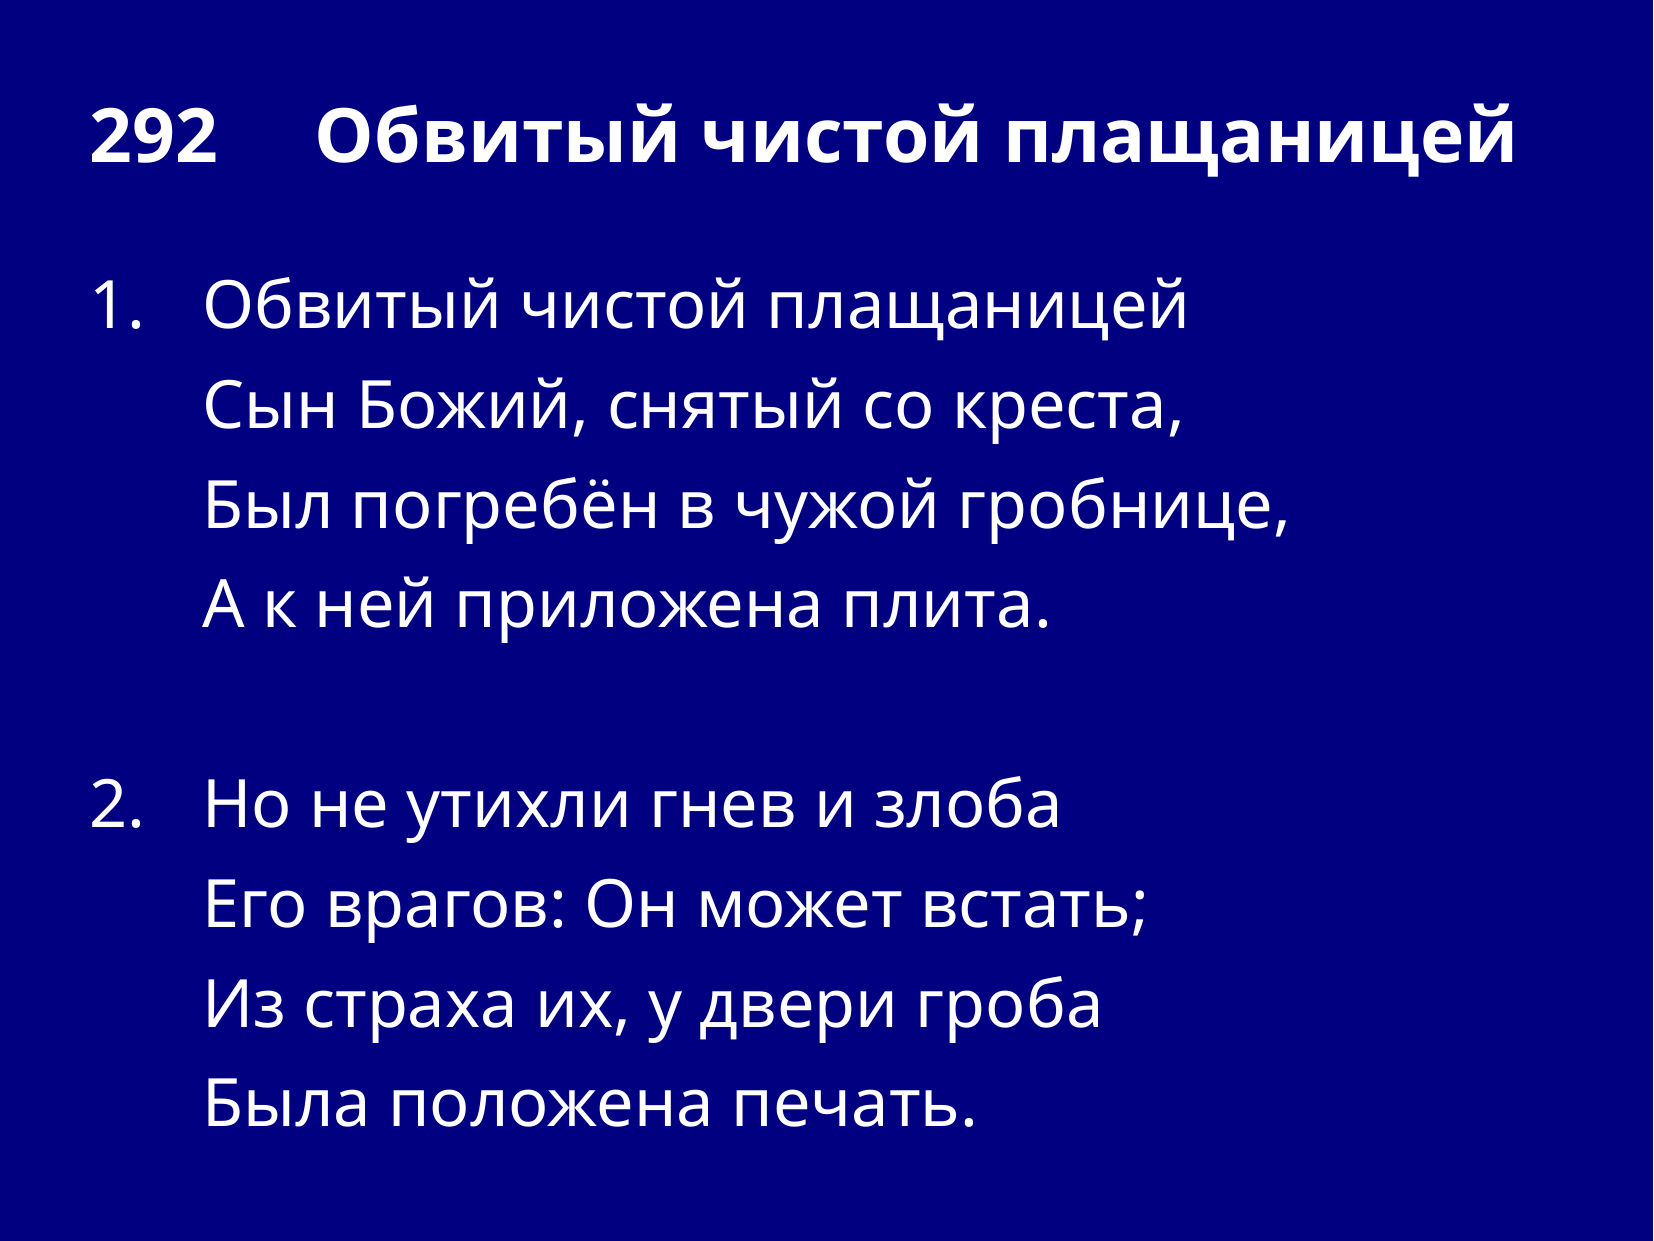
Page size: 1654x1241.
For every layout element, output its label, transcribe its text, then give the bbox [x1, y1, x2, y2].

text_box 292 Обвитый чистой плащаницей [75, 75, 1653, 188]
text_box 1. Обвитый чистой плащаницей Сын Божий, снятый со креста, Был погребён в чужой гробнице, А к ней приложена плита. 2. Но не утихли гнев и злоба Его врагов: Он может встать; Из страха их, у двери гроба Была положена печать. [75, 188, 1576, 1163]
